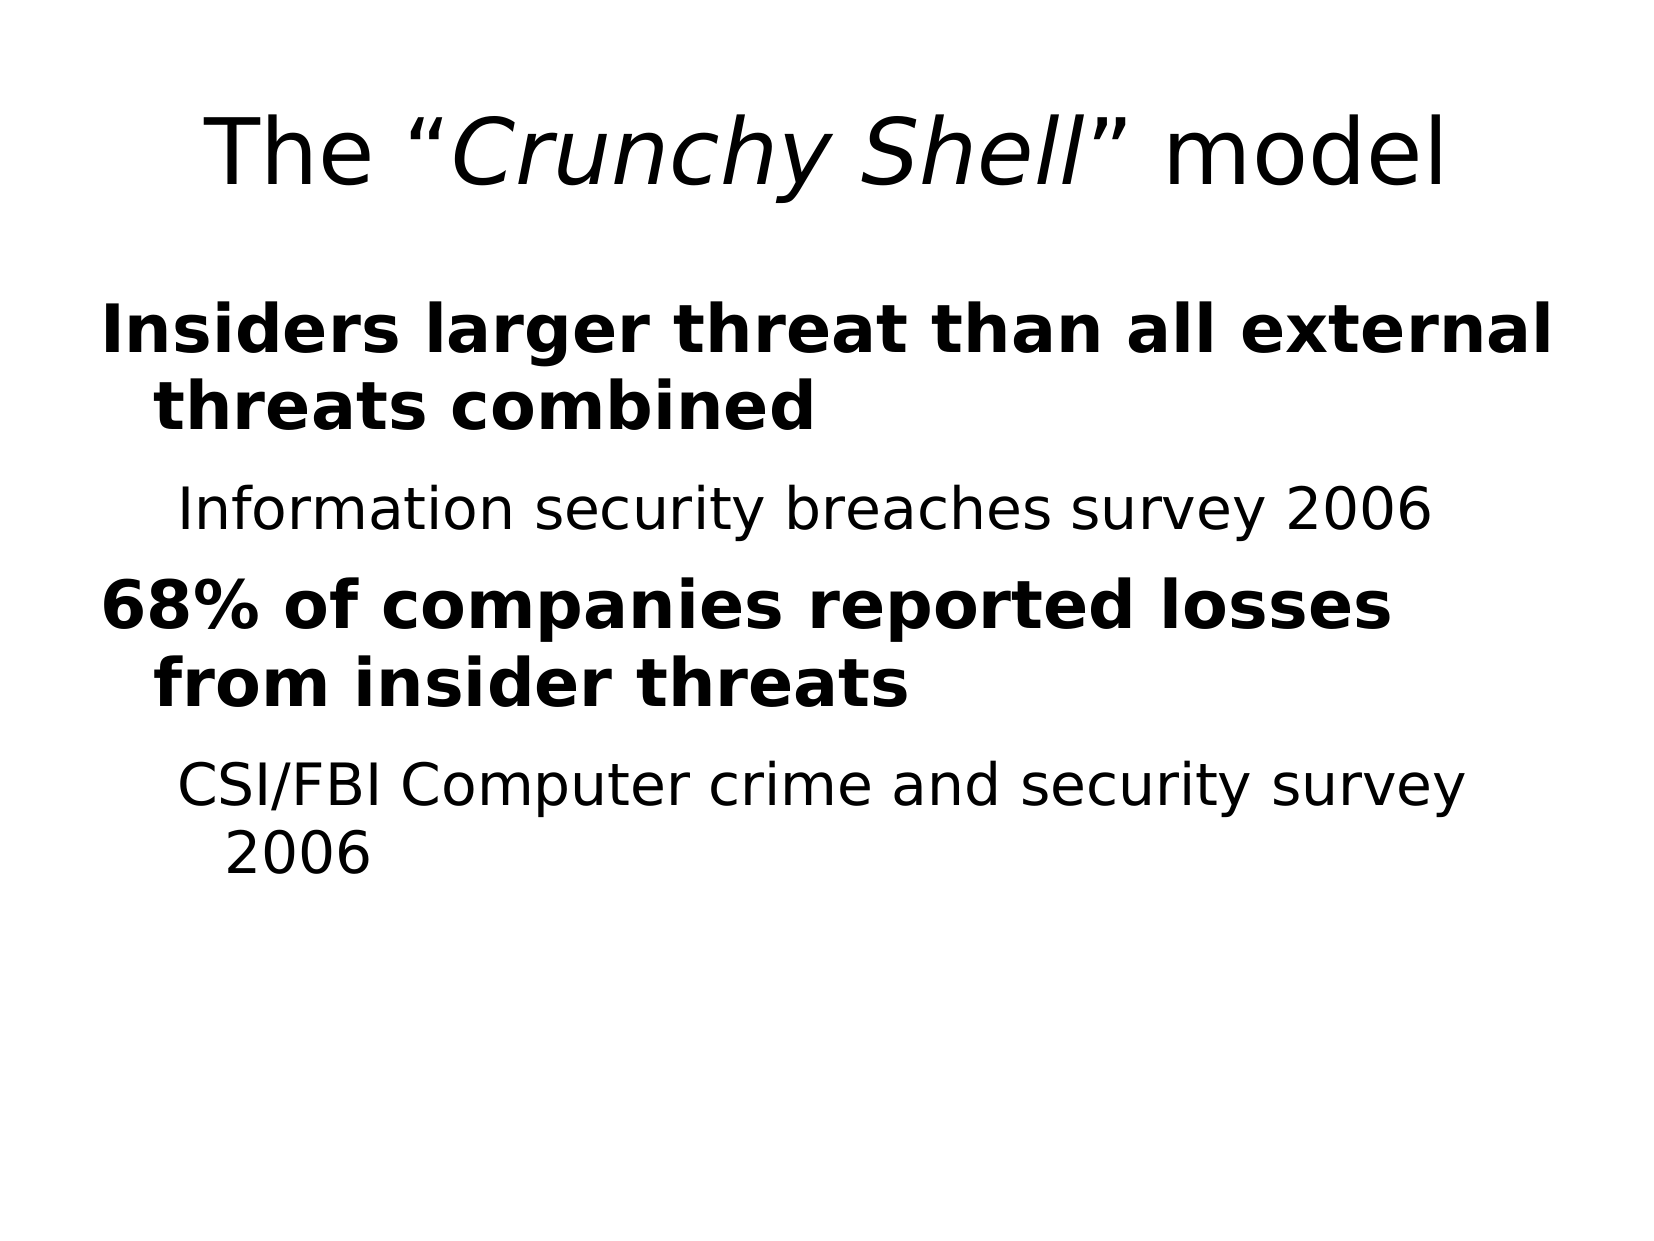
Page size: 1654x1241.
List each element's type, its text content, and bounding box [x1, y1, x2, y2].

title The “Crunchy Shell” model [82, 49, 1571, 257]
list Insiders larger threat than all external threats combined Information security breaches survey 2006 68% of companies reported losses from insider threats CSI/FBI Computer crime and security survey 2006 [82, 290, 1571, 1094]
